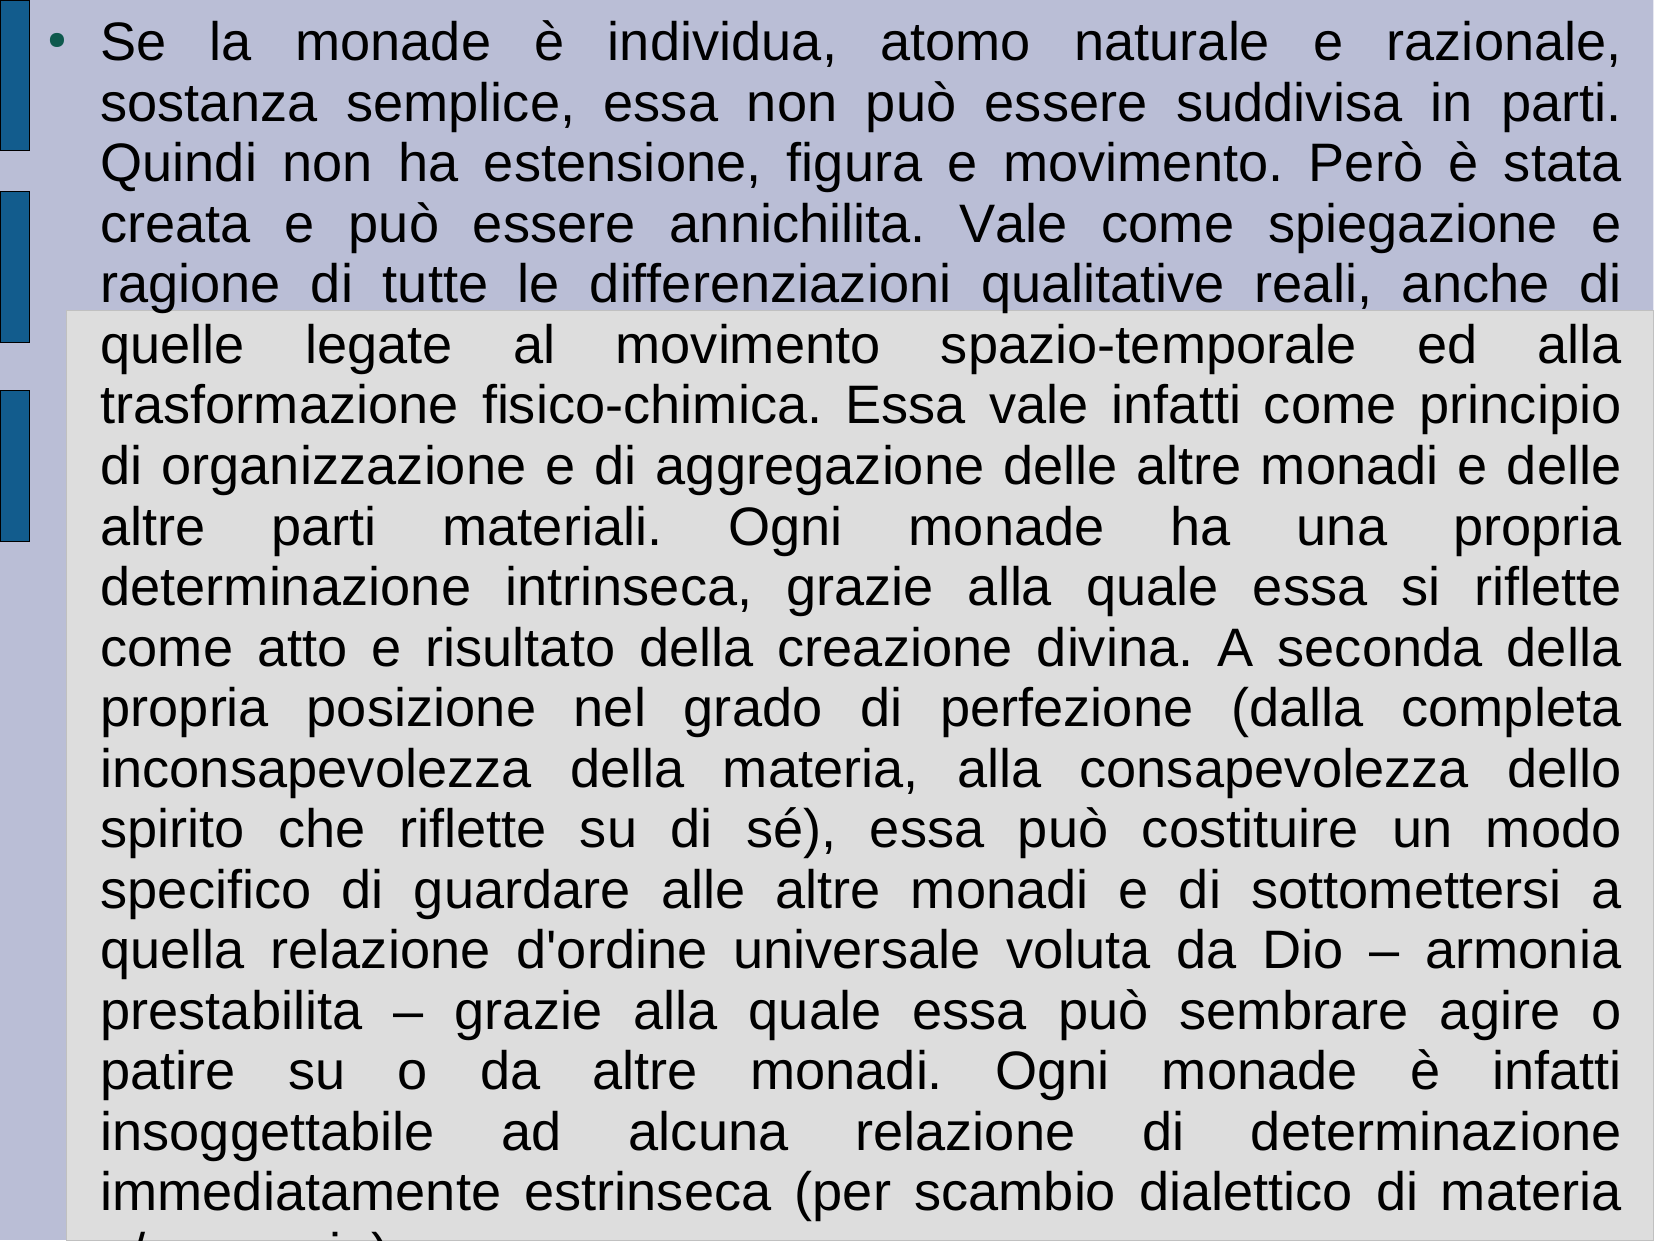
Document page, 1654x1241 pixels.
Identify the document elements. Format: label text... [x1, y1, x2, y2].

list Se la monade è individua, atomo naturale e razionale, sostanza semplice, essa non può essere suddivisa in parti. Quindi non ha estensione, figura e movimento. Però è stata creata e può essere annichilita. Vale come spiegazione e ragione di tutte le differenziazioni qualitative reali, anche di quelle legate al movimento spazio-temporale ed alla trasformazione fisico-chimica. Essa vale infatti come principio di organizzazione e di aggregazione delle altre monadi e delle altre parti materiali. Ogni monade ha una propria determinazione intrinseca, grazie alla quale essa si riflette come atto e risultato della creazione divina. A seconda della propria posizione nel grado di perfezione (dalla completa inconsapevolezza della materia, alla consapevolezza dello spirito che riflette su di sé), essa può costituire un modo specifico di guardare alle altre monadi e di sottomettersi a quella relazione d'ordine universale voluta da Dio – armonia prestabilita – grazie alla quale essa può sembrare agire o patire su o da altre monadi. Ogni monade è infatti insoggettabile ad alcuna relazione di determinazione immediatamente estrinseca (per scambio dialettico di materia e/o energia). [29, 11, 1625, 1223]
